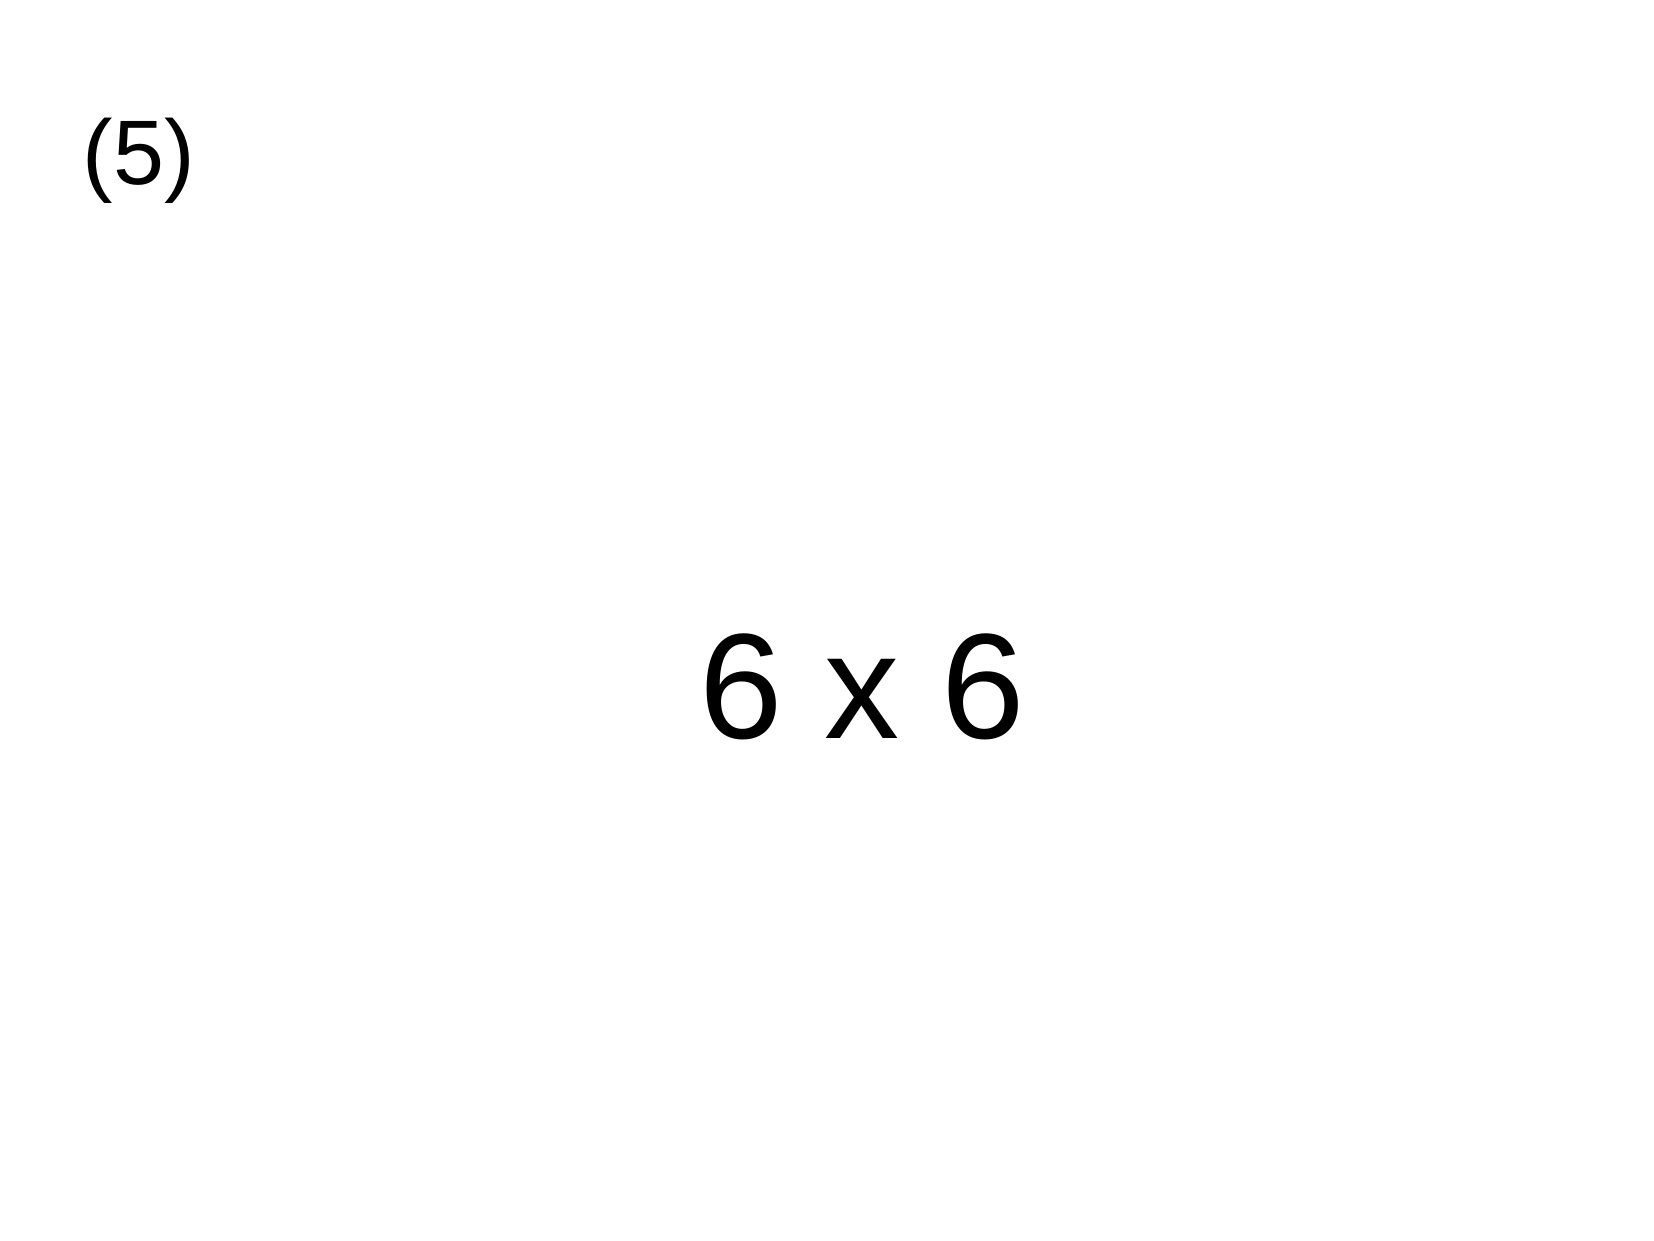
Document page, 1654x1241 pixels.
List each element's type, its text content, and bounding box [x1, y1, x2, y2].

title (5) [82, 49, 1571, 257]
list 6 x 6 [82, 290, 1571, 1109]
